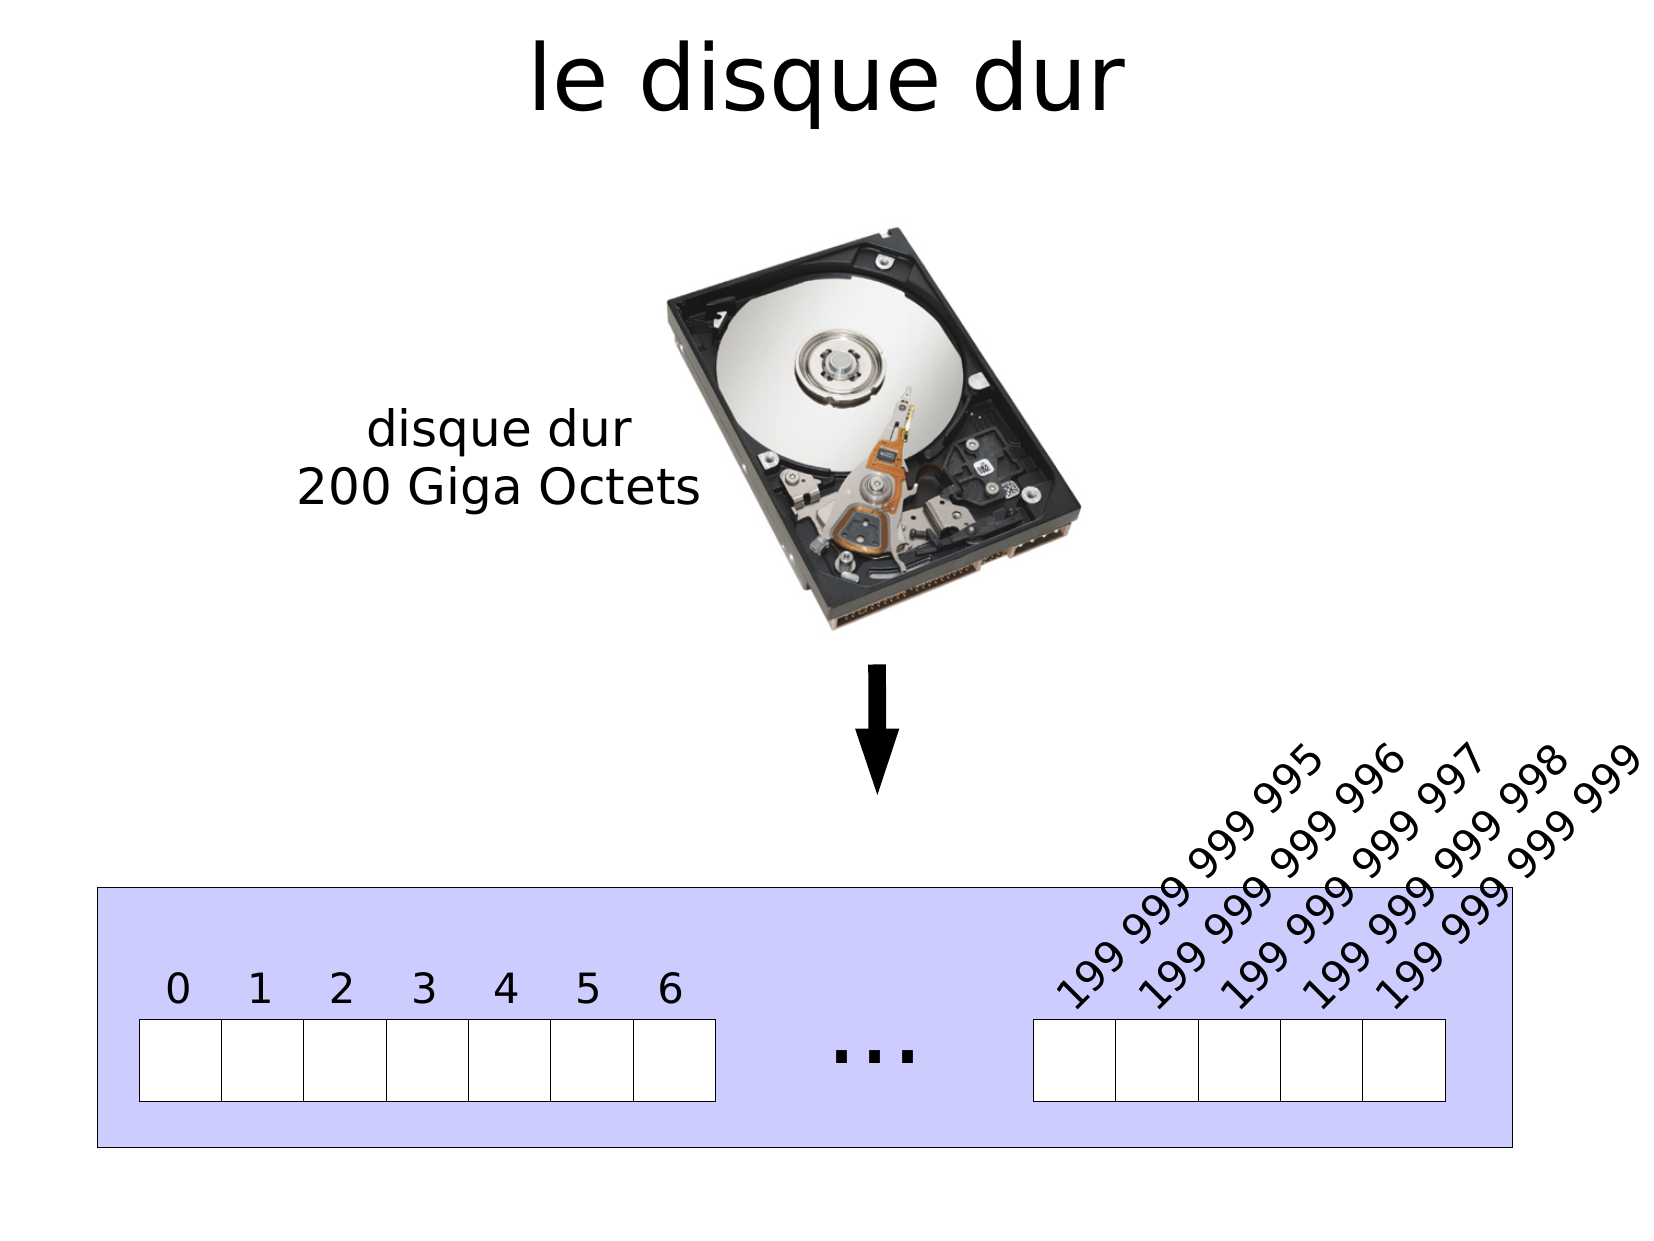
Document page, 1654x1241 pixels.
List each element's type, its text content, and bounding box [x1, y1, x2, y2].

text_box 1 [247, 964, 274, 1014]
text_box 3 [411, 964, 438, 1014]
text_box disque dur 200 Giga Octets [296, 399, 702, 517]
text_box ... [825, 967, 925, 1089]
text_box 5 [575, 964, 602, 1014]
title le disque dur [136, 17, 1518, 140]
text_box 199 999 999 999 [1366, 733, 1654, 1021]
text_box 199 999 999 995 [1046, 733, 1335, 1021]
picture [655, 212, 1092, 650]
text_box 4 [493, 964, 520, 1014]
text_box 199 999 999 997 [1239, 733, 1505, 1056]
text_box 199 999 999 996 [1128, 733, 1451, 1056]
text_box [97, 887, 1513, 1148]
text_box 2 [329, 964, 356, 1014]
text_box 6 [657, 964, 684, 1014]
text_box 0 [165, 964, 192, 1014]
text_box 199 999 999 998 [1292, 733, 1581, 1021]
